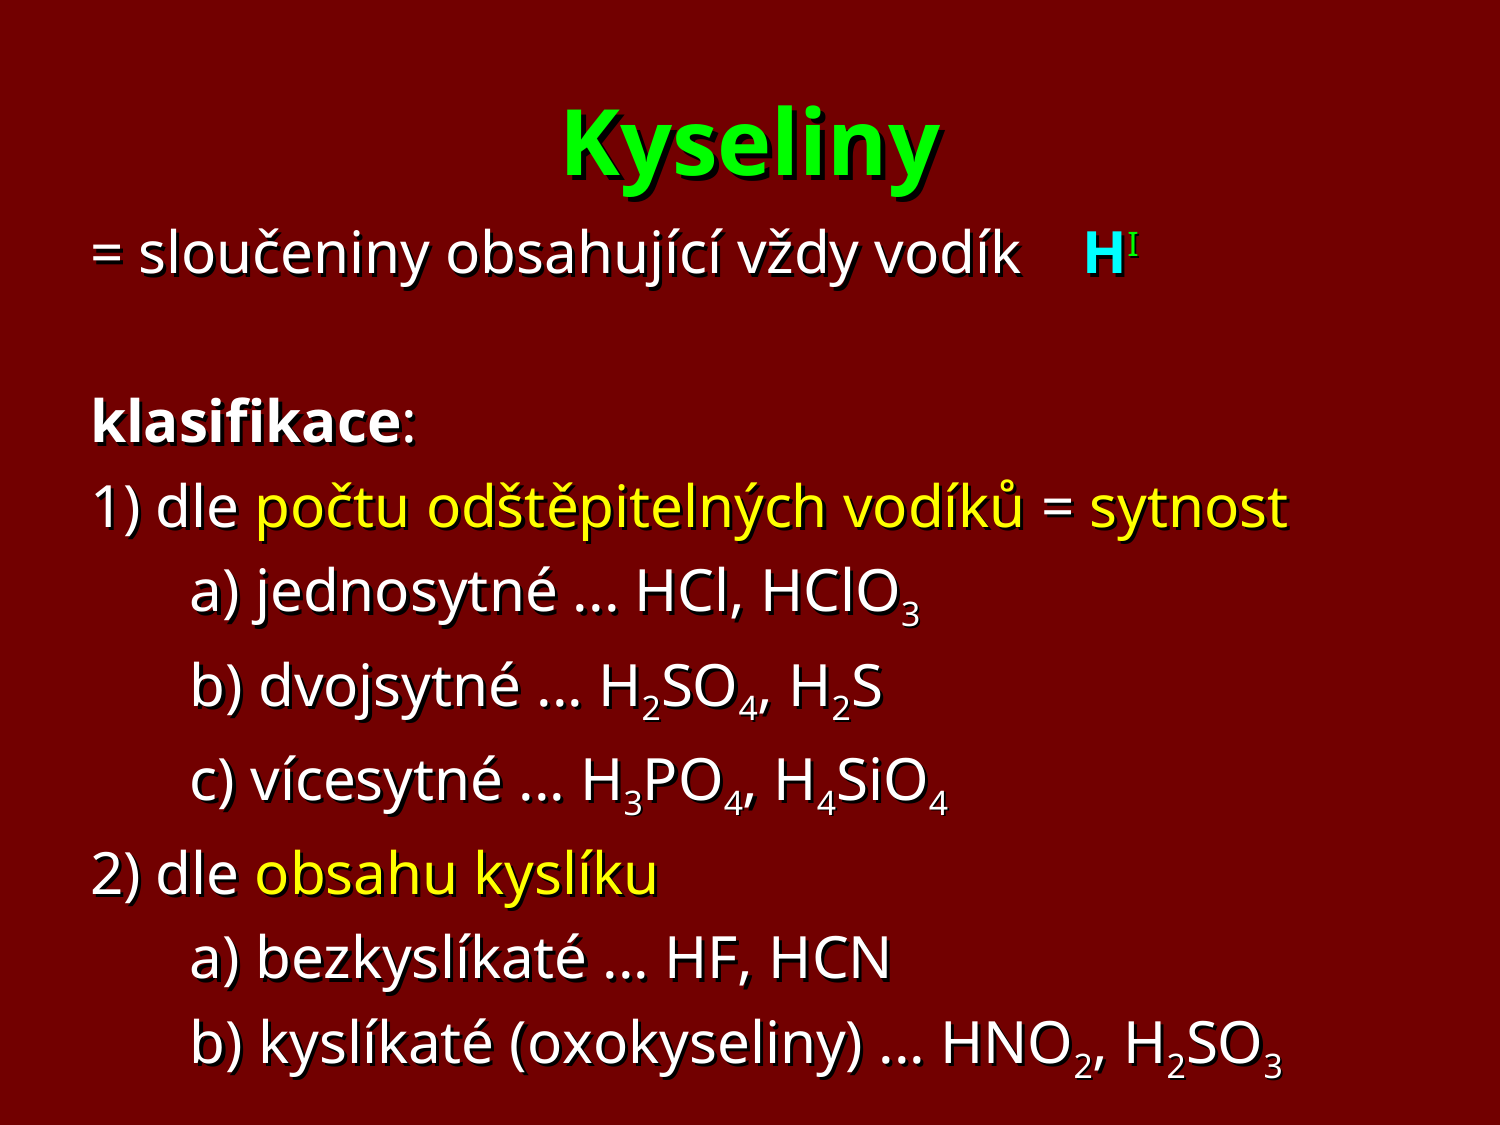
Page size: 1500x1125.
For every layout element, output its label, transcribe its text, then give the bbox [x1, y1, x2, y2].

title Kyseliny [75, 45, 1426, 208]
list = sloučeniny obsahující vždy vodík HI klasifikace: 1) dle počtu odštěpitelných vodíků = sytnost a) jednosytné ... HCl, HClO3 b) dvojsytné ... H2SO4, H2S c) vícesytné ... H3PO4, H4SiO4 2) dle obsahu kyslíku a) bezkyslíkaté ... HF, HCN b) kyslíkaté (oxokyseliny) ... HNO2, H2SO3 [75, 208, 1426, 1125]
